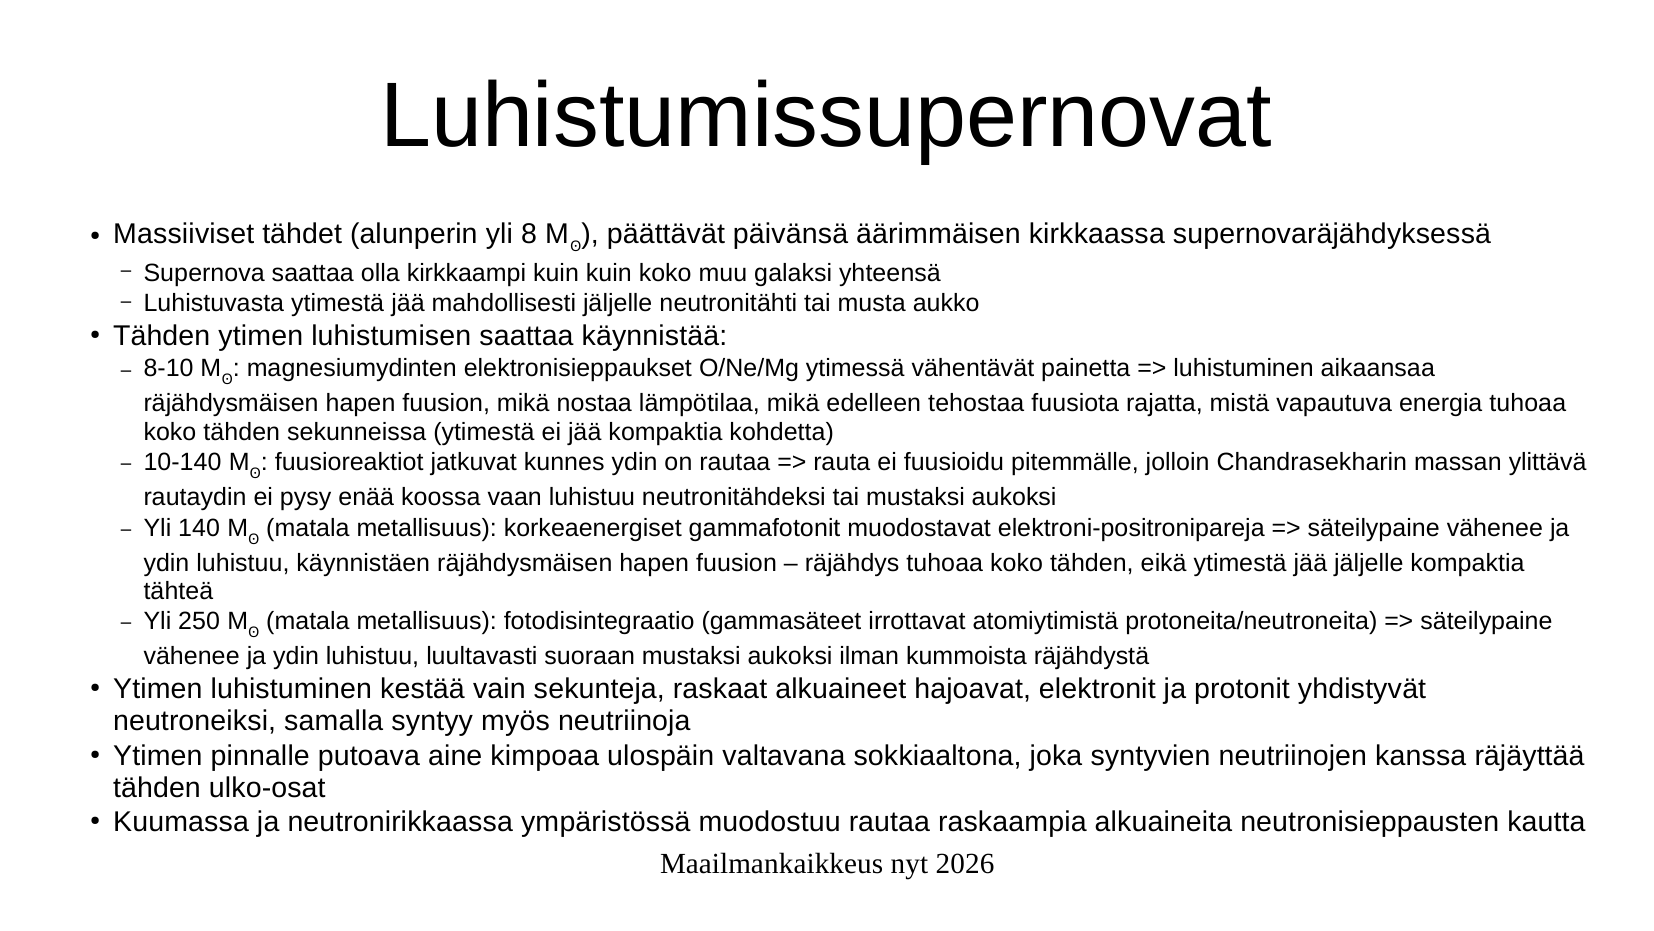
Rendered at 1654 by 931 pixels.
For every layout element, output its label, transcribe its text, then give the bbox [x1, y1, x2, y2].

title Luhistumissupernovat [82, 37, 1571, 193]
list Massiiviset tähdet (alunperin yli 8 Mʘ), päättävät päivänsä äärimmäisen kirkkaassa supernovaräjähdyksessä Supernova saattaa olla kirkkaampi kuin kuin koko muu galaksi yhteensä Luhistuvasta ytimestä jää mahdollisesti jäljelle neutronitähti tai musta aukko Tähden ytimen luhistumisen saattaa käynnistää: 8-10 Mʘ: magnesiumydinten elektronisieppaukset O/Ne/Mg ytimessä vähentävät painetta => luhistuminen aikaansaa räjähdysmäisen hapen fuusion, mikä nostaa lämpötilaa, mikä edelleen tehostaa fuusiota rajatta, mistä vapautuva energia tuhoaa koko tähden sekunneissa (ytimestä ei jää kompaktia kohdetta) 10-140 Mʘ: fuusioreaktiot jatkuvat kunnes ydin on rautaa => rauta ei fuusioidu pitemmälle, jolloin Chandrasekharin massan ylittävä rautaydin ei pysy enää koossa vaan luhistuu neutronitähdeksi tai mustaksi aukoksi Yli 140 Mʘ (matala metallisuus): korkeaenergiset gammafotonit muodostavat elektroni-positronipareja => säteilypaine vähenee ja ydin luhistuu, käynnistäen räjähdysmäisen hapen fuusion – räjähdys tuhoaa koko tähden, eikä ytimestä jää jäljelle kompaktia tähteä Yli 250 Mʘ (matala metallisuus): fotodisintegraatio (gammasäteet irrottavat atomiytimistä protoneita/neutroneita) => säteilypaine vähenee ja ydin luhistuu, luultavasti suoraan mustaksi aukoksi ilman kummoista räjähdystä Ytimen luhistuminen kestää vain sekunteja, raskaat alkuaineet hajoavat, elektronit ja protonit yhdistyvät neutroneiksi, samalla syntyy myös neutriinoja Ytimen pinnalle putoava aine kimpoaa ulospäin valtavana sokkiaaltona, joka syntyvien neutriinojen kanssa räjäyttää tähden ulko-osat Kuumassa ja neutronirikkaassa ympäristössä muodostuu rautaa raskaampia alkuaineita neutronisieppausten kautta [82, 217, 1595, 851]
